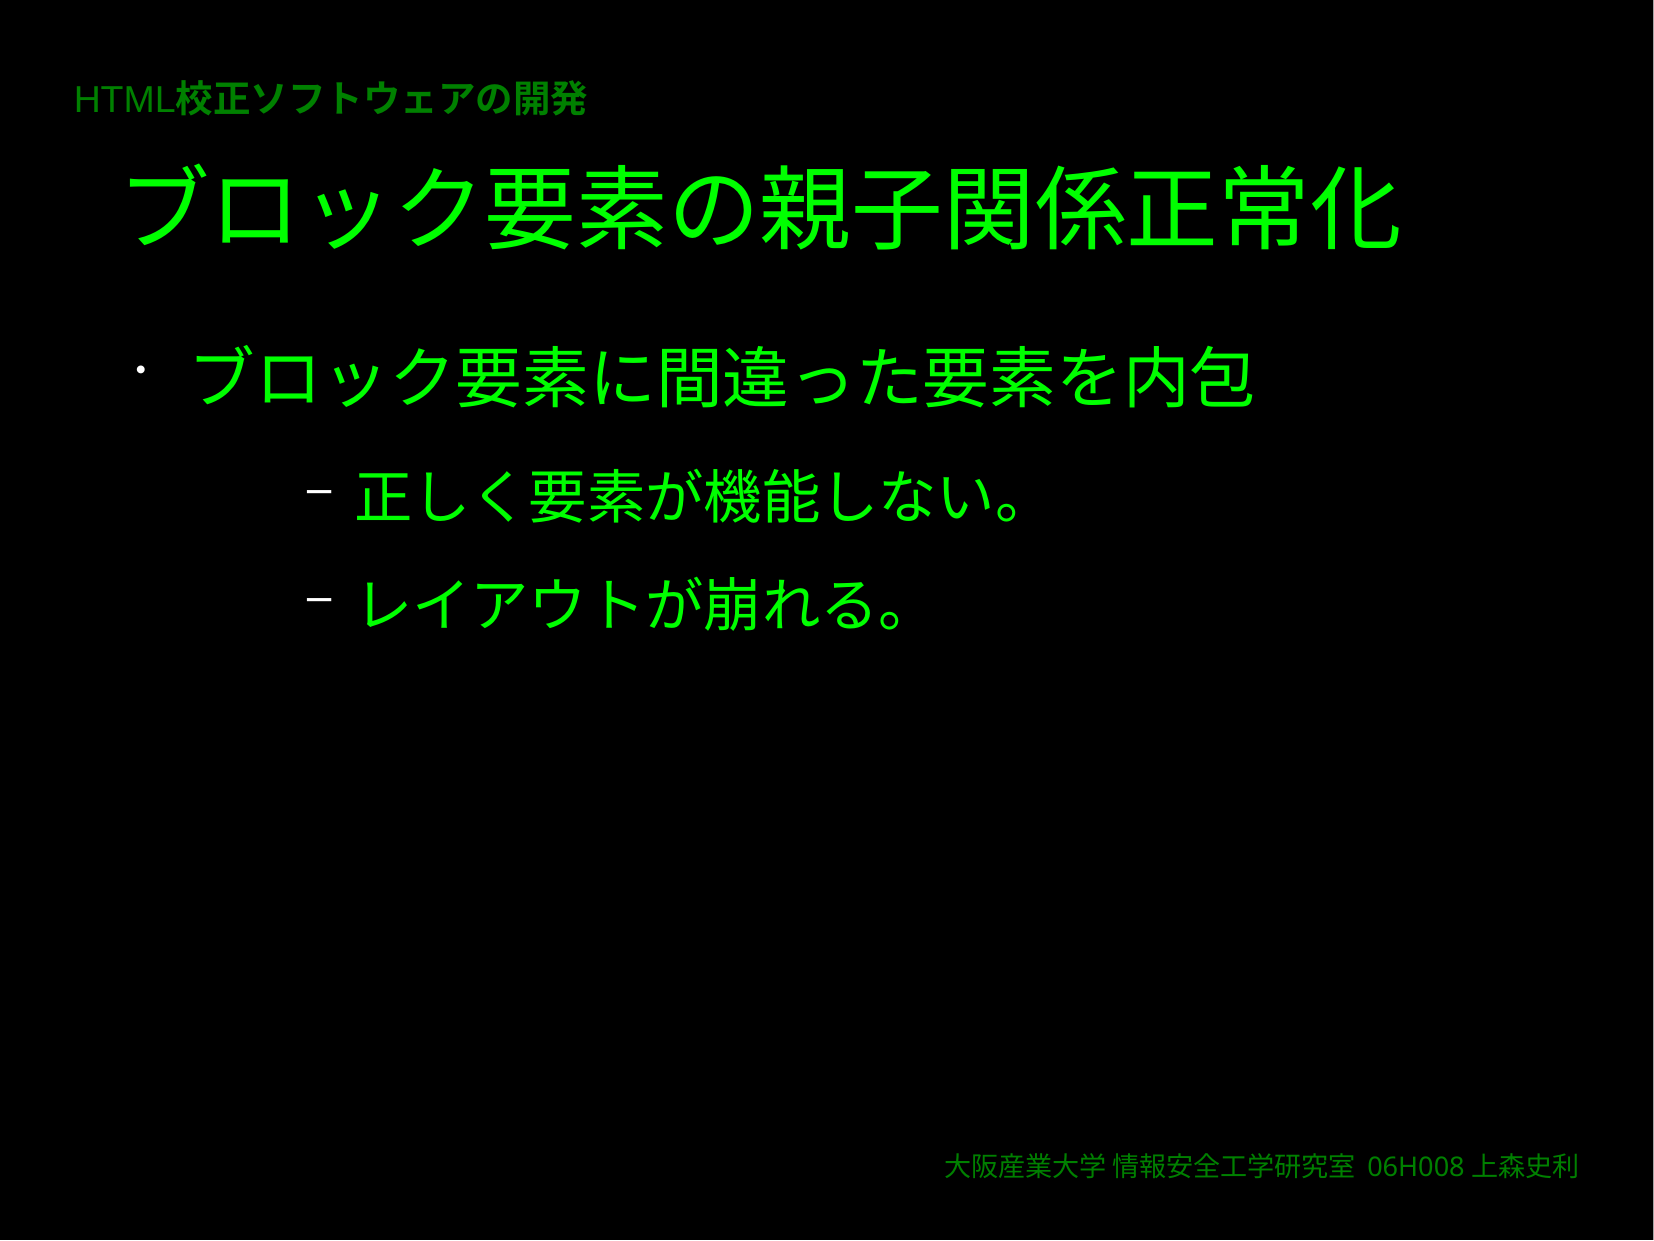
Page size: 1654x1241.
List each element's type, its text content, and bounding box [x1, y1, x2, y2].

list ブロック要素に間違った要素を内包 正しく要素が機能しない。 レイアウトが崩れる。 [118, 324, 1595, 1078]
title ブロック要素の親子関係正常化 [118, 152, 1601, 252]
